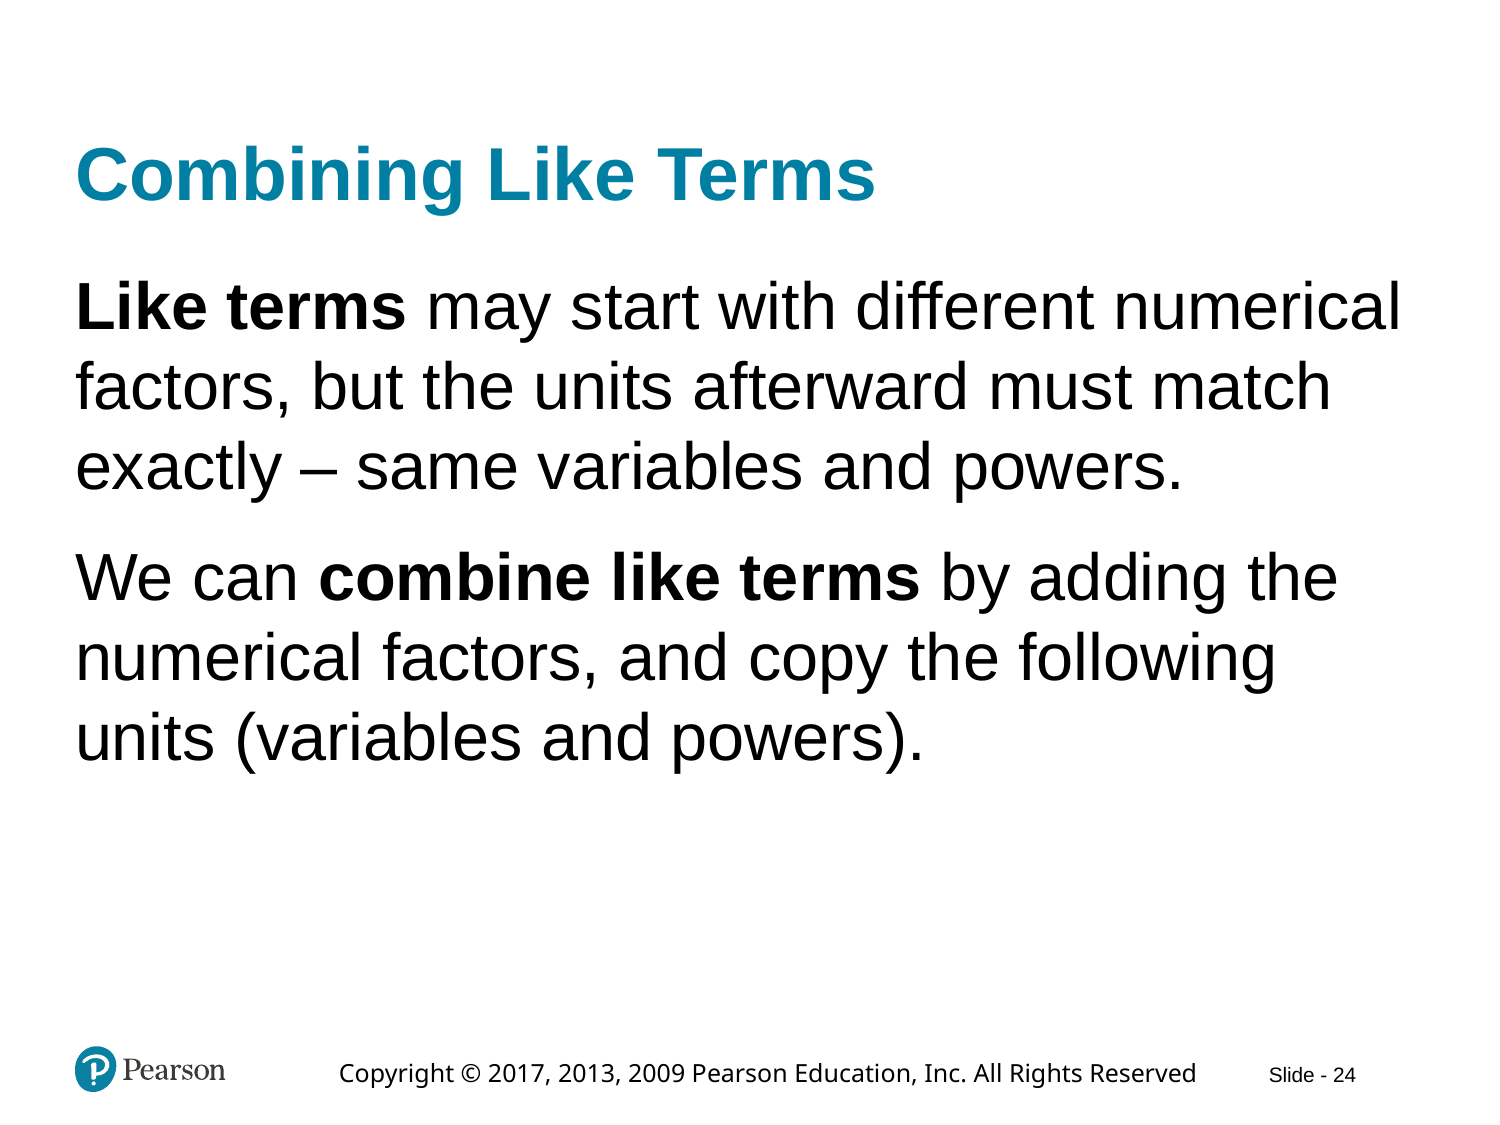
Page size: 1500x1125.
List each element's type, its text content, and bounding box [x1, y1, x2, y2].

list Like terms may start with different numerical factors, but the units afterward must match exactly – same variables and powers. We can combine like terms by adding the numerical factors, and copy the following units (variables and powers). [75, 262, 1425, 938]
title Combining Like Terms [75, 35, 1425, 216]
